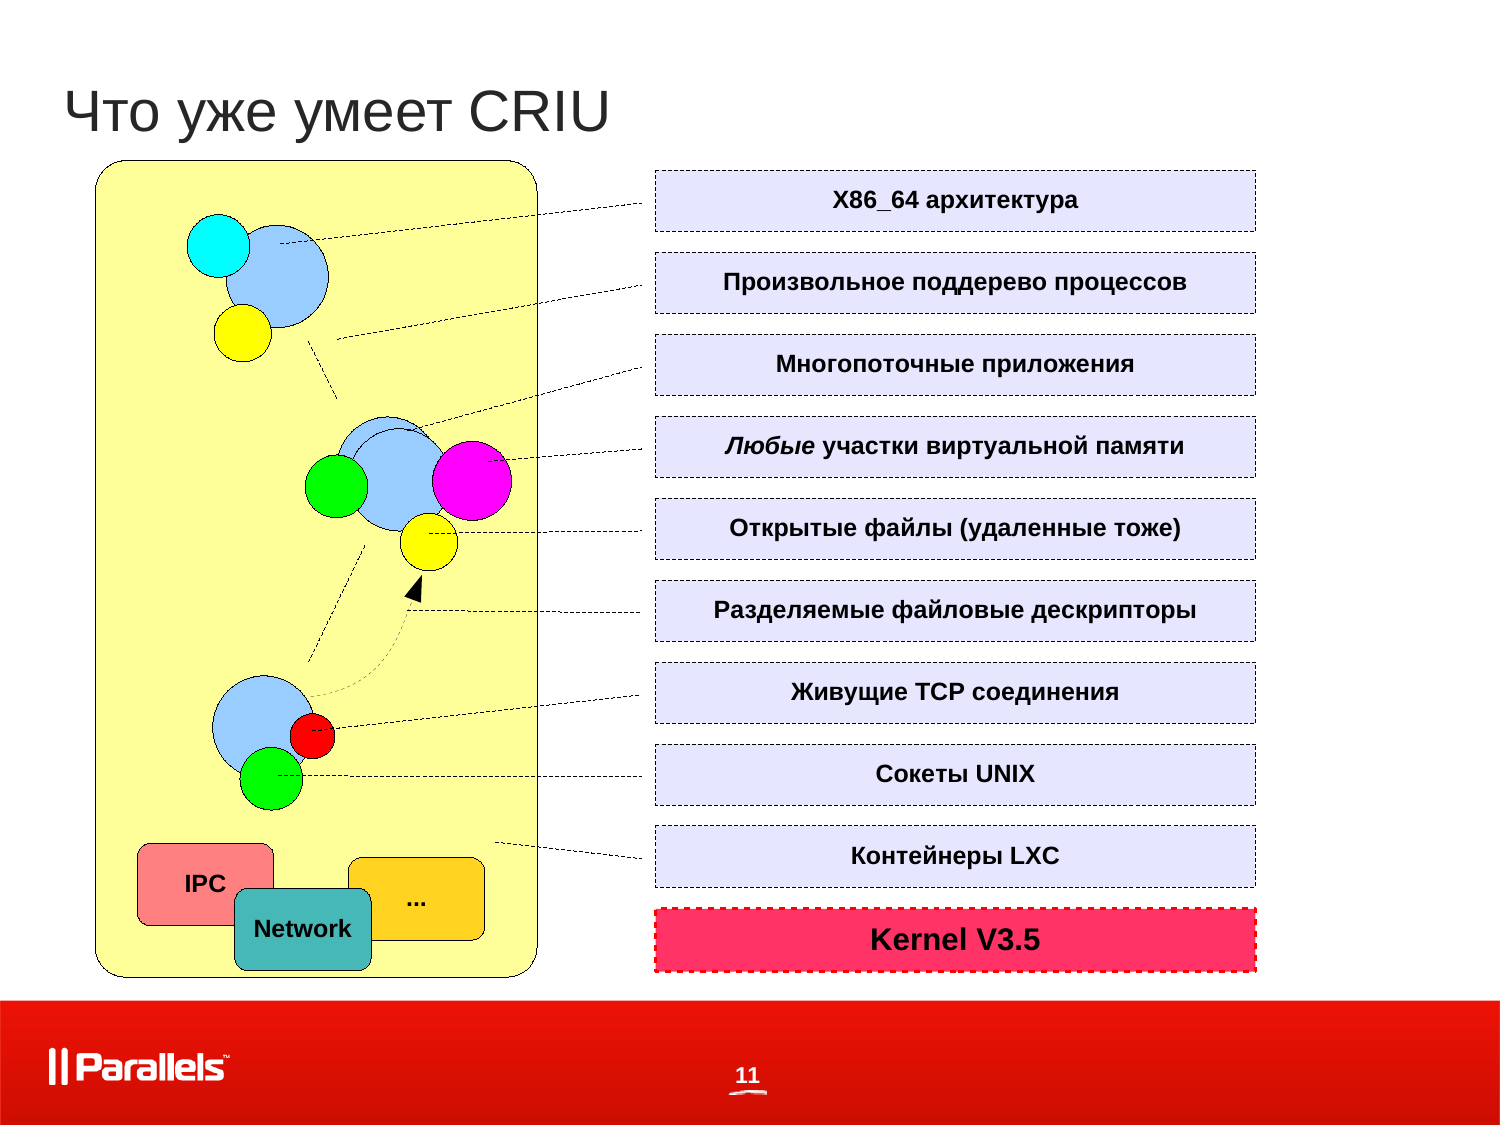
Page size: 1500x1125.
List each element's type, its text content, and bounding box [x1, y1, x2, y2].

text_box ... [348, 857, 485, 941]
text_box Живущие TCP соединения [656, 662, 1255, 723]
text_box Многопоточные приложения [656, 334, 1255, 395]
text_box Kernel V3.5 [655, 908, 1256, 972]
text_box IPC [137, 843, 274, 926]
title Что уже умеет CRIU [48, 10, 1454, 214]
text_box Открытые файлы (удаленные тоже) [656, 498, 1255, 559]
text_box Контейнеры LXC [656, 826, 1255, 887]
text_box Разделяемые файловые дескрипторы [656, 580, 1255, 641]
picture [49, 1046, 230, 1085]
text_box [95, 160, 538, 978]
text_box X86_64 архитектура [656, 170, 1255, 231]
text_box Network [234, 888, 372, 971]
text_box Произвольное поддерево процессов [656, 252, 1255, 313]
text_box Любые участки виртуальной памяти [656, 416, 1255, 477]
text_box Сокеты UNIX [656, 744, 1255, 805]
picture [727, 1090, 767, 1095]
